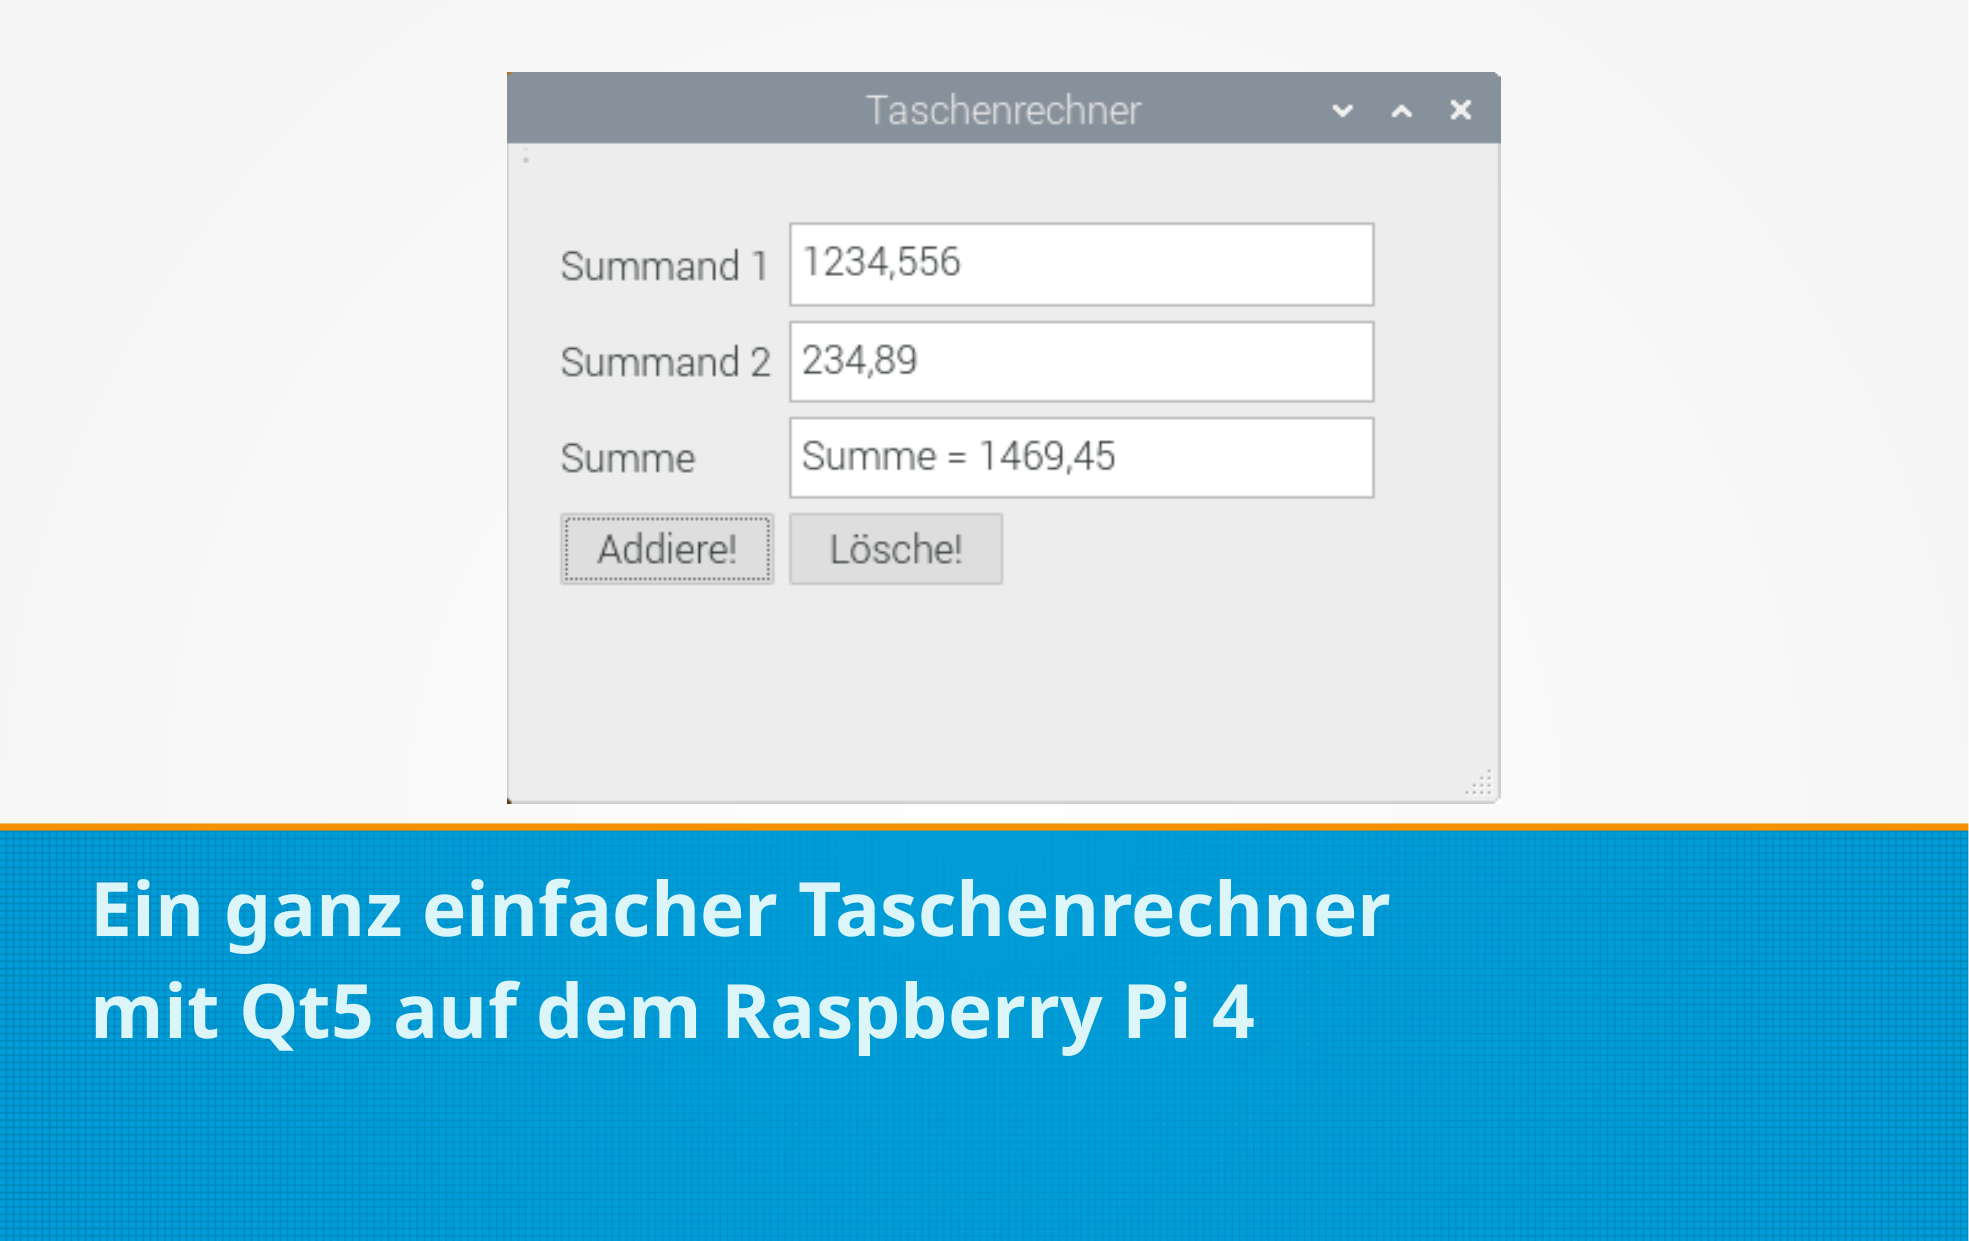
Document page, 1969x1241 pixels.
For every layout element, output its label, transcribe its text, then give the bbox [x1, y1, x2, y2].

picture [0, 0, 1969, 830]
subtitle Ein ganz einfacher Taschenrechner mit Qt5 auf dem Raspberry Pi 4 [90, 855, 1861, 1111]
